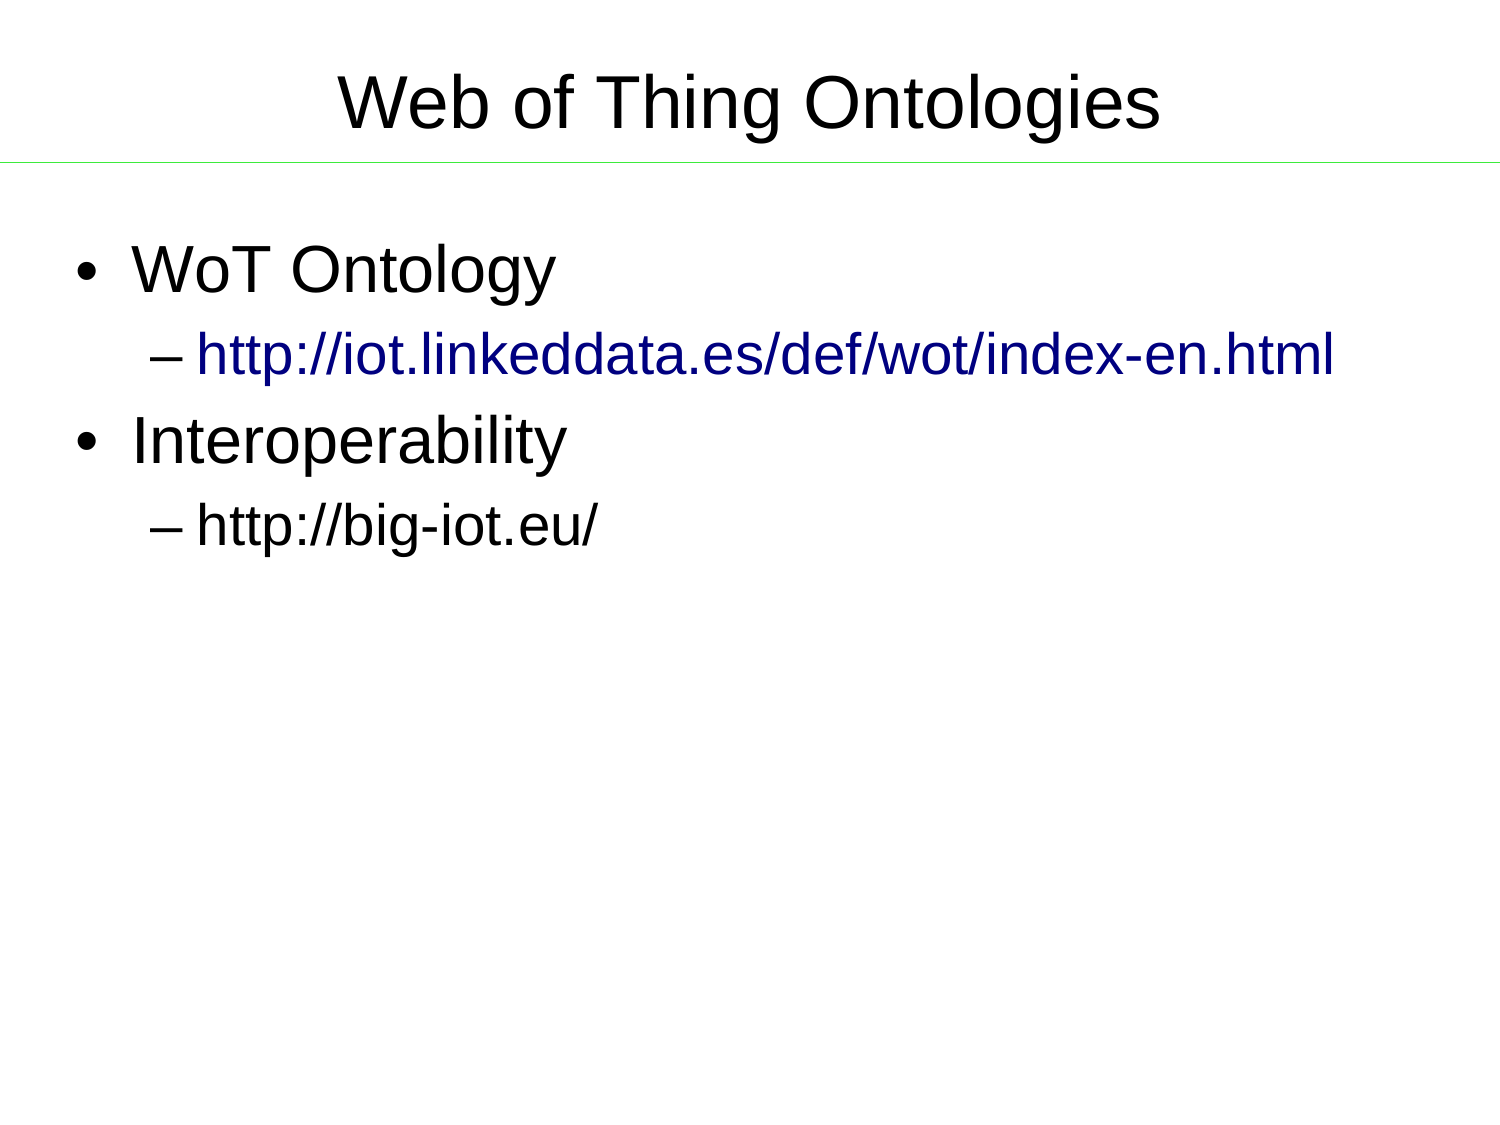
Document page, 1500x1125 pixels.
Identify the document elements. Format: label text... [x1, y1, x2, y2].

list WoT Ontology http://iot.linkeddata.es/def/wot/index-en.html Interoperability http://big-iot.eu/ [75, 232, 1426, 886]
title Web of Thing Ontologies [75, 49, 1426, 156]
